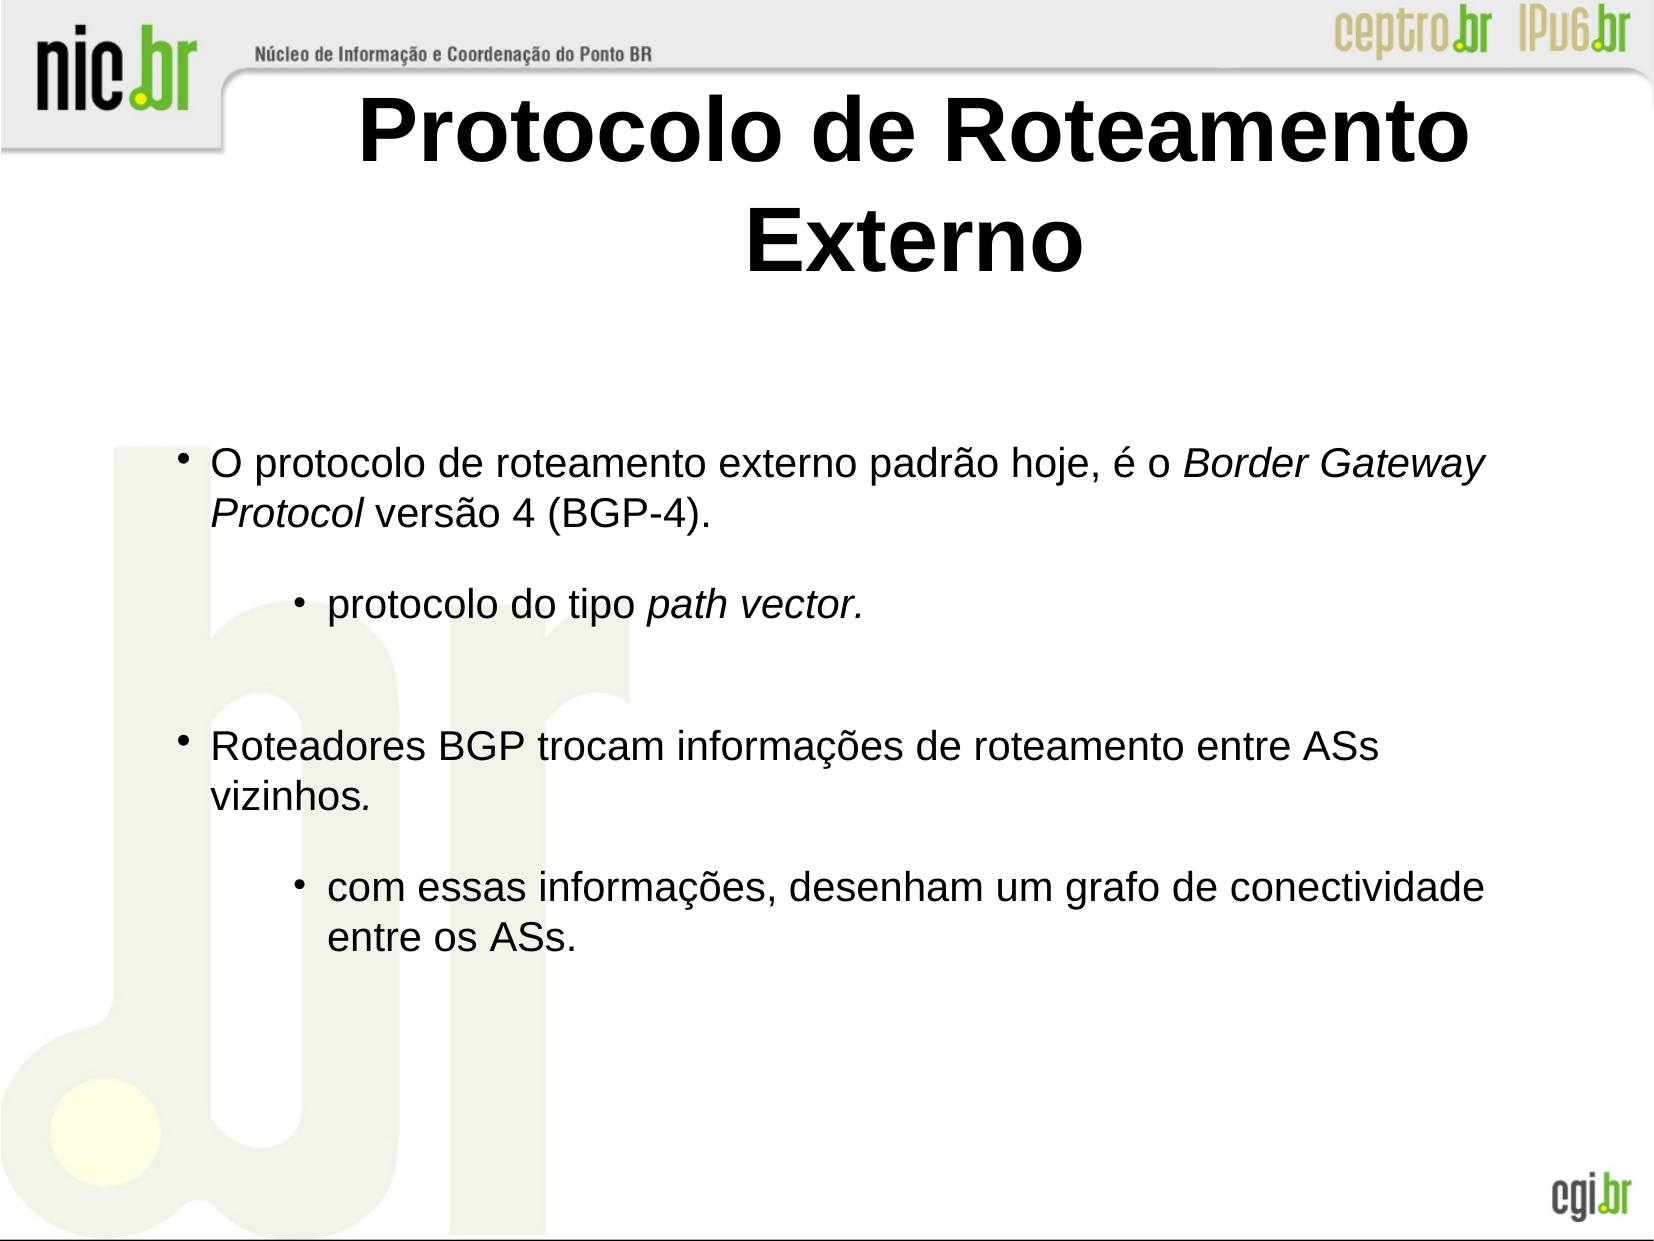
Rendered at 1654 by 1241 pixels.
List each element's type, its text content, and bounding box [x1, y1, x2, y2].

text_box O protocolo de roteamento externo padrão hoje, é o Border Gateway Protocol versão 4 (BGP-4). protocolo do tipo path vector. Roteadores BGP trocam informações de roteamento entre ASs vizinhos. com essas informações, desenham um grafo de conectividade entre os ASs. [127, 425, 1527, 566]
text_box Protocolo de Roteamento Externo [177, 55, 1654, 174]
picture [0, 0, 1654, 1241]
